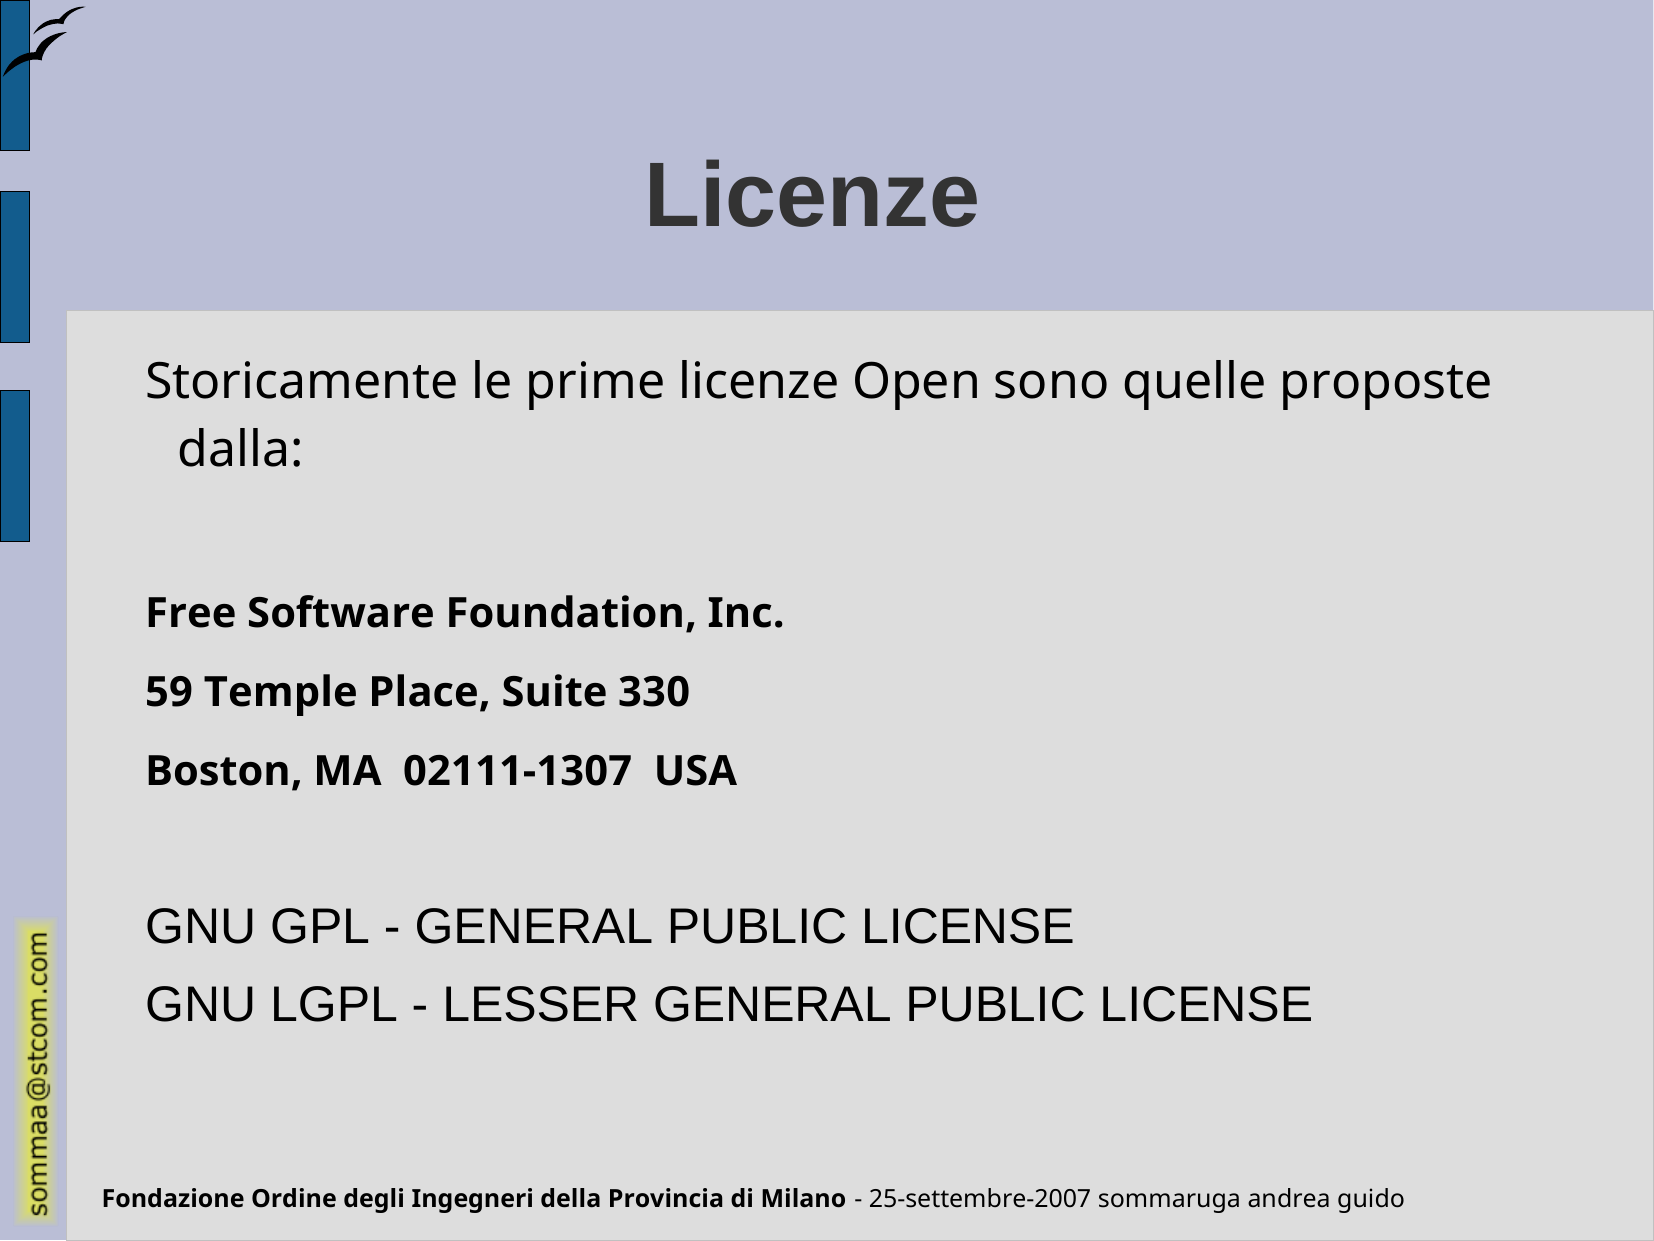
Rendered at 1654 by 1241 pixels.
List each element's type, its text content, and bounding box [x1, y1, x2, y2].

title Licenze [121, 91, 1534, 299]
picture [12, 915, 60, 1228]
list Storicamente le prime licenze Open sono quelle proposte dalla: Free Software Foundation, Inc. 59 Temple Place, Suite 330 Boston, MA 02111-1307 USA GNU GPL - GENERAL PUBLIC LICENSE GNU LGPL - LESSER GENERAL PUBLIC LICENSE [121, 344, 1534, 1127]
